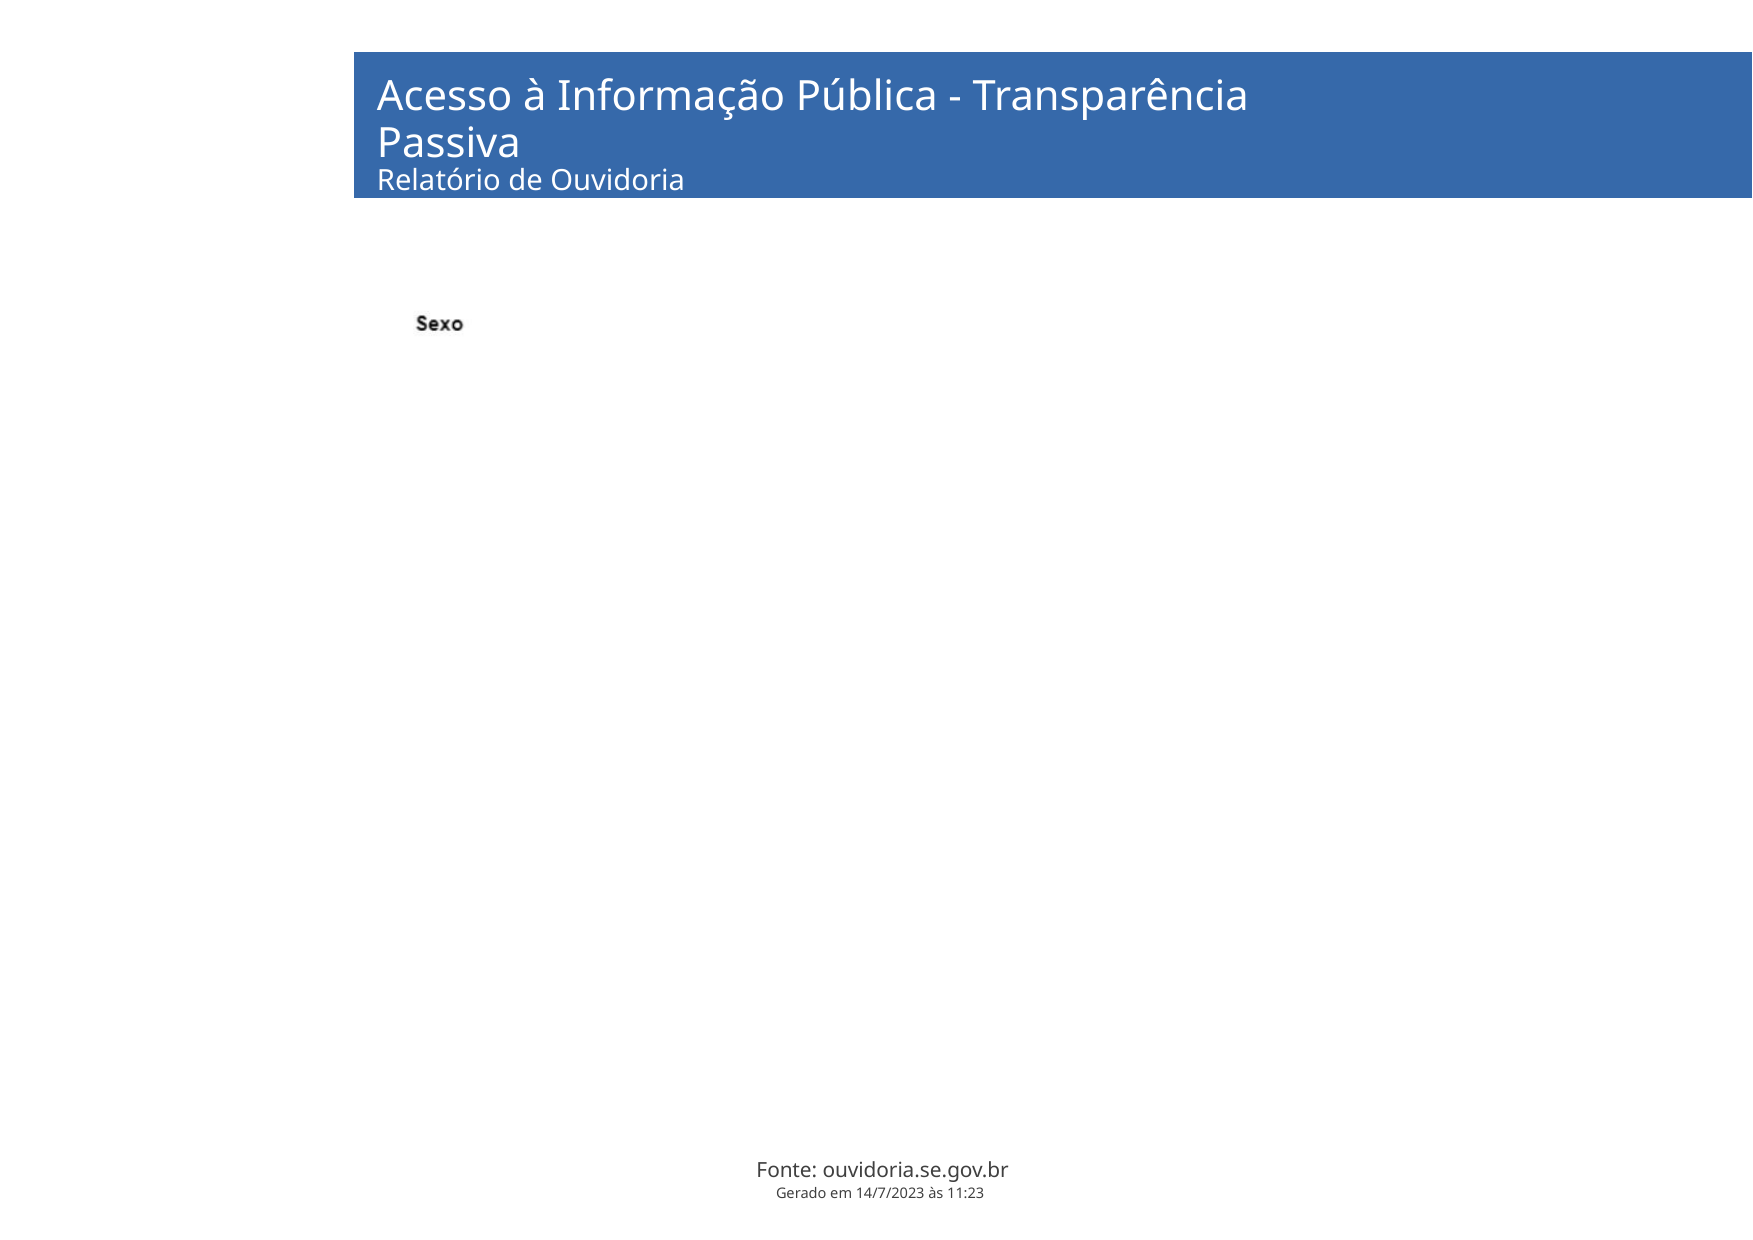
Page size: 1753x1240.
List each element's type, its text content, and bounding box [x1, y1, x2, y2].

text_box [155, 211, 1599, 1028]
text_box Fonte: ouvidoria.se.gov.br Gerado em 14/7/2023 às 11:23 [756, 1158, 1023, 1202]
text_box Acesso à Informação Pública - Transparência Passiva Relatório de Ouvidoria SETUR - Junho a Junho de 2023 [376, 72, 1403, 228]
text_box [354, 52, 1752, 198]
